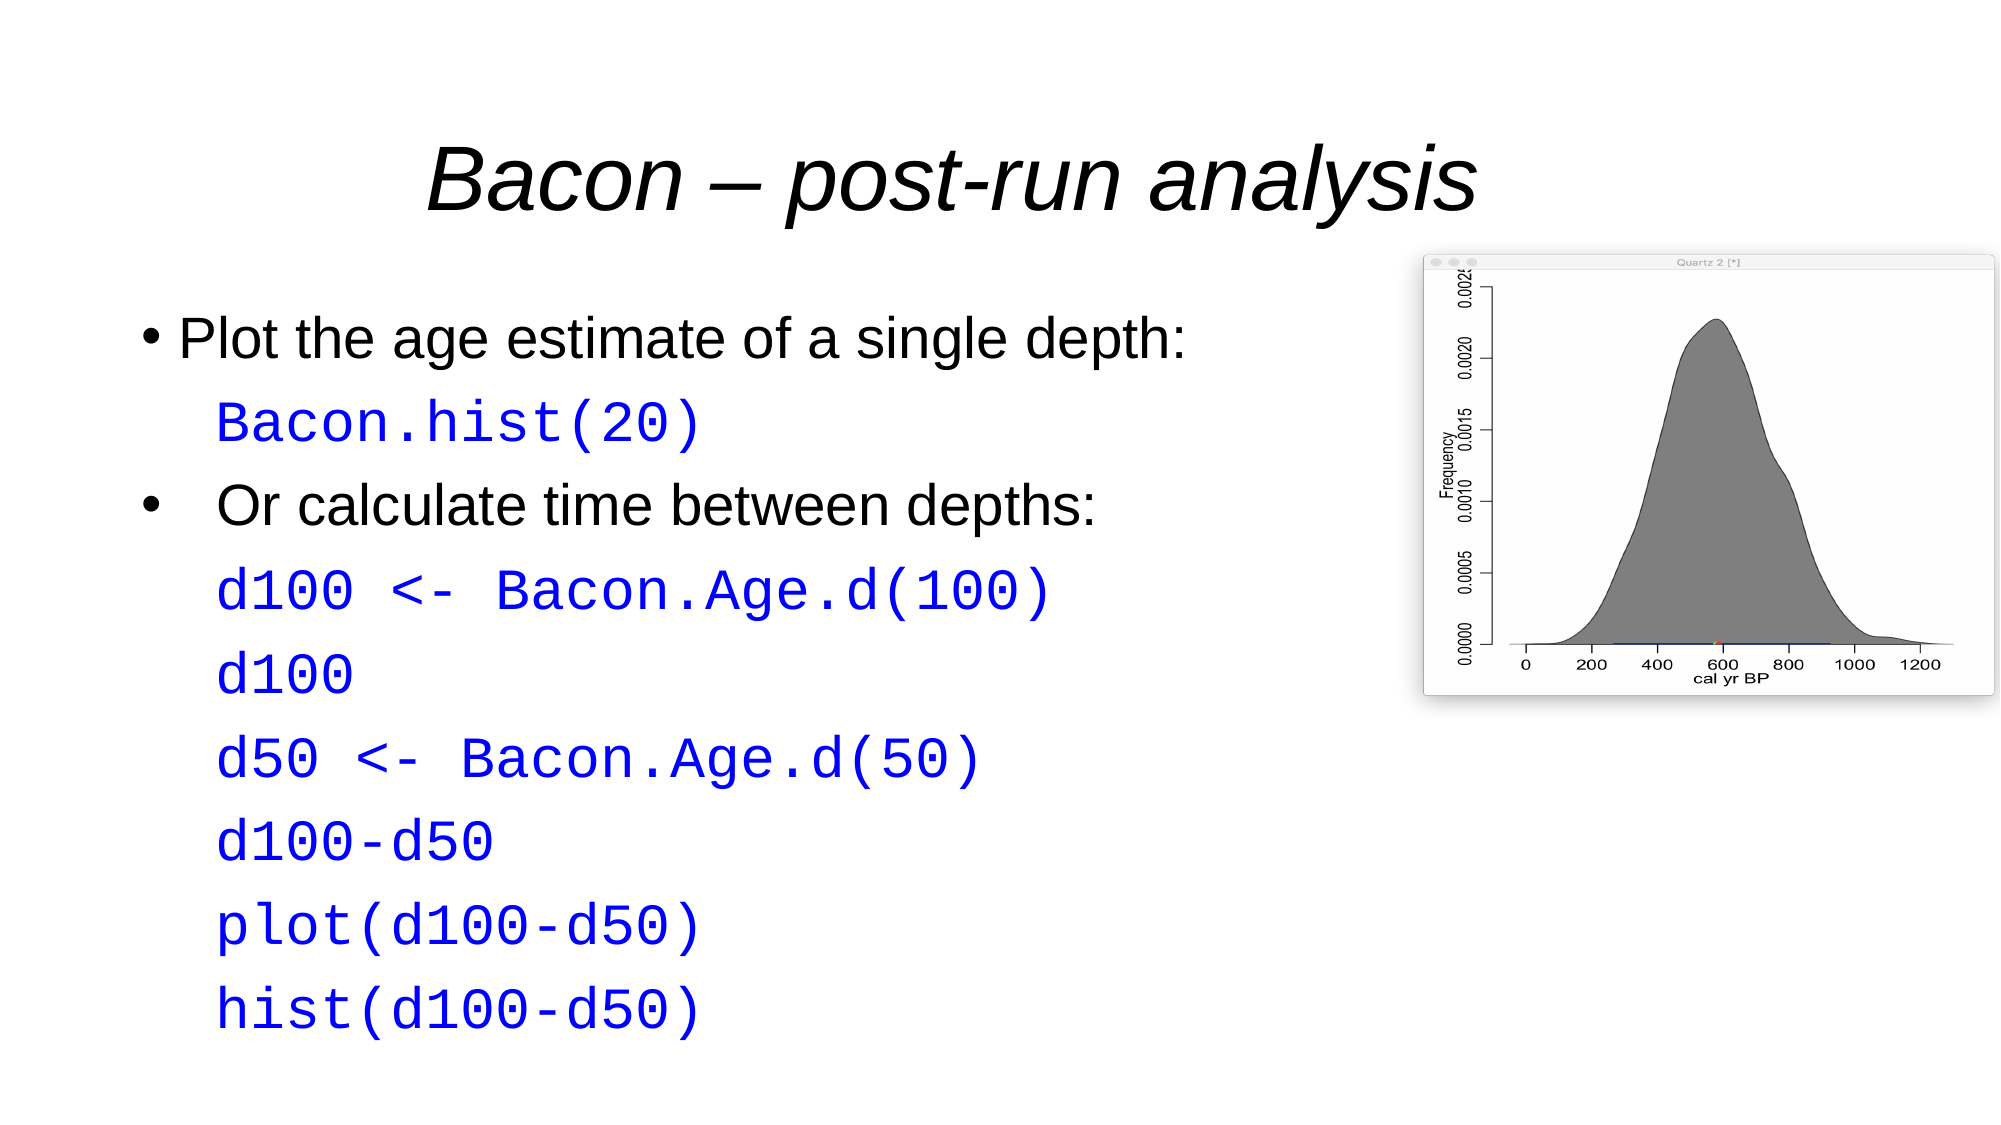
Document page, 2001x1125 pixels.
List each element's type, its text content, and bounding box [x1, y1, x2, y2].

picture [1386, 232, 2000, 729]
text_box Bacon – post-run analysis [425, 76, 1887, 286]
text_box Plot the age estimate of a single depth: Bacon.hist(20) Or calculate time between depths: d100 <- Bacon.Age.d(100) d100 d50 <- Bacon.Age.d(50) d100-d50 plot(d100-d50) hist(d100-d50) [141, 307, 1887, 927]
